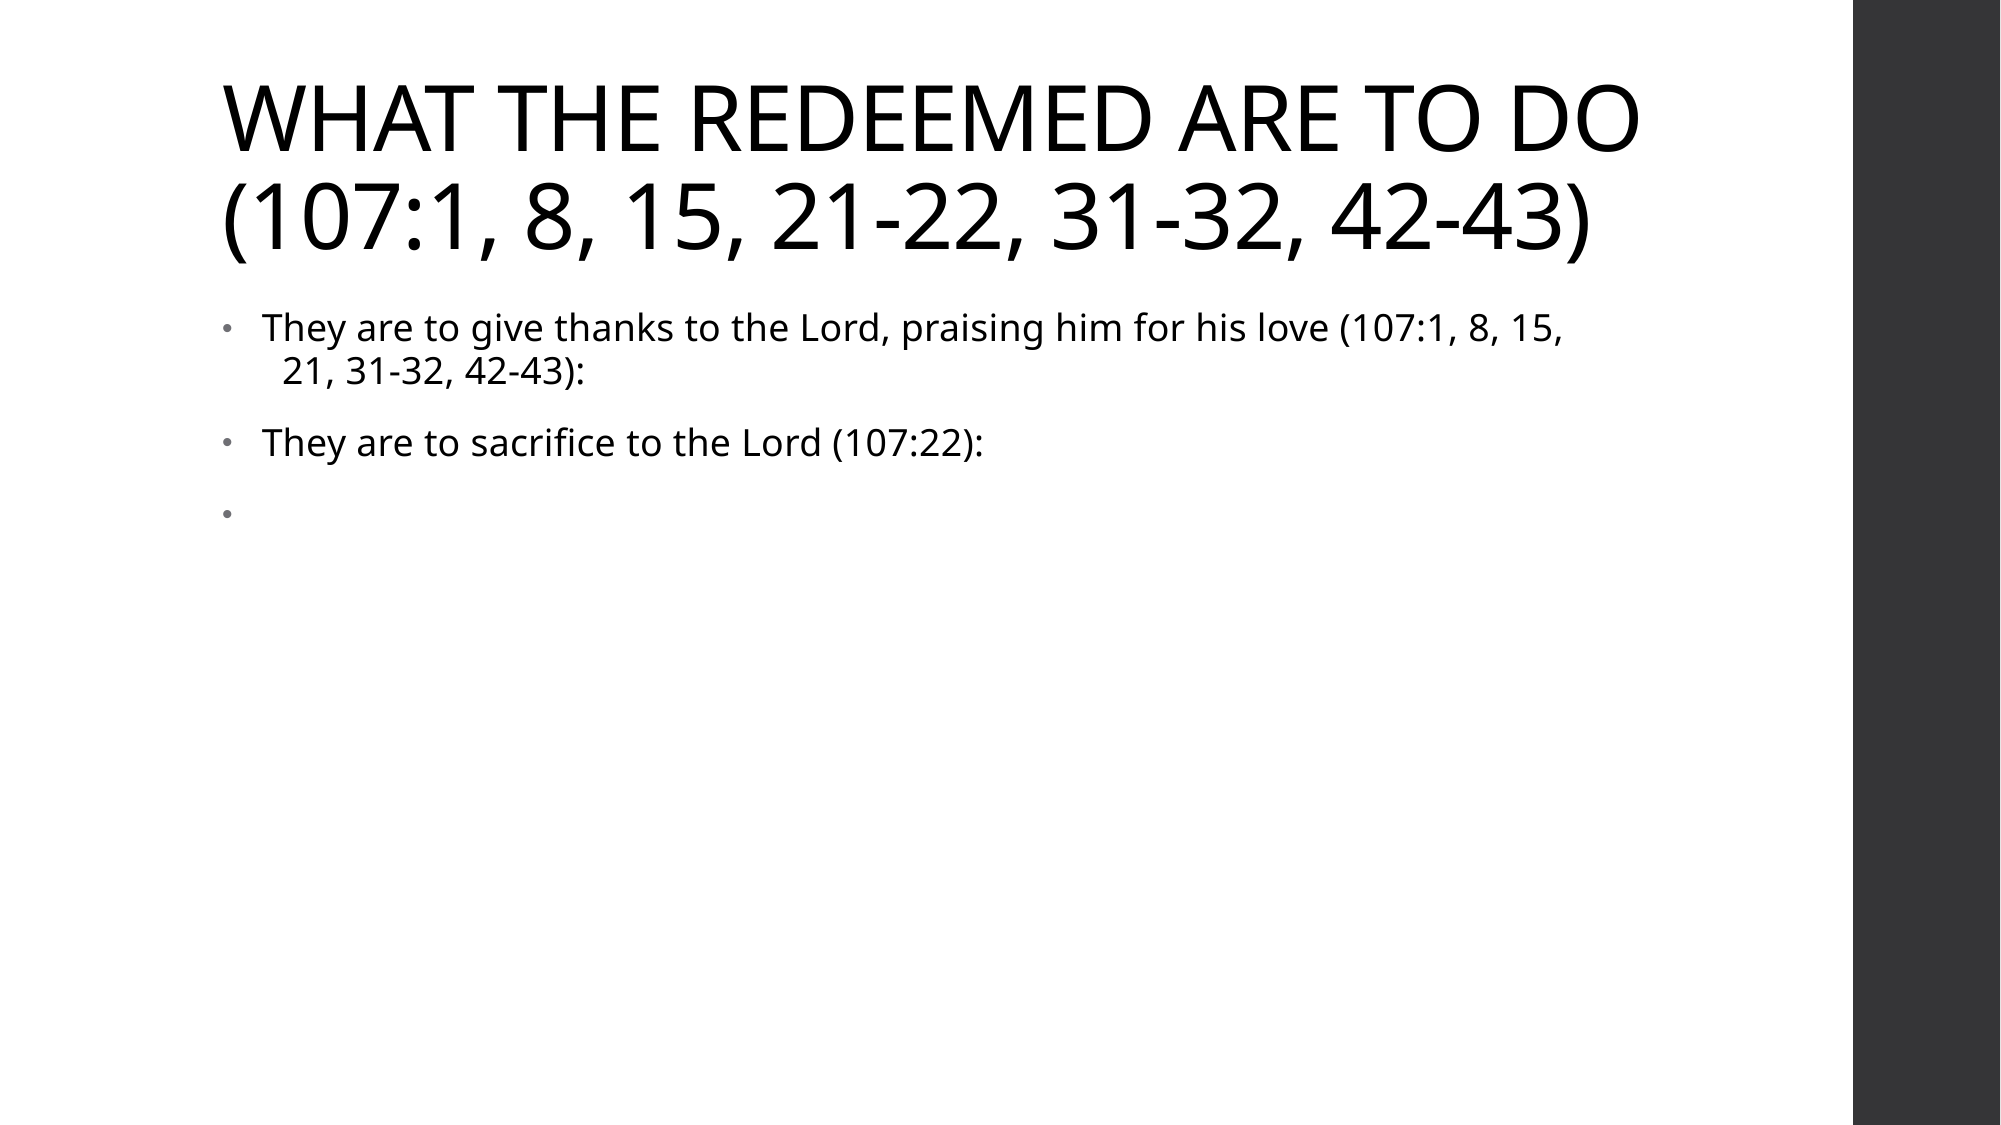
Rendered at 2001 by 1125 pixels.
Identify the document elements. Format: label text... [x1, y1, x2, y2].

list They are to give thanks to the Lord, praising him for his love (107:1, 8, 15, 21, 31-32, 42-43): They are to sacrifice to the Lord (107:22): [206, 299, 1617, 1014]
title WHAT THE REDEEMED ARE TO DO (107:1, 8, 15, 21-22, 31-32, 42-43) [206, 60, 1797, 278]
